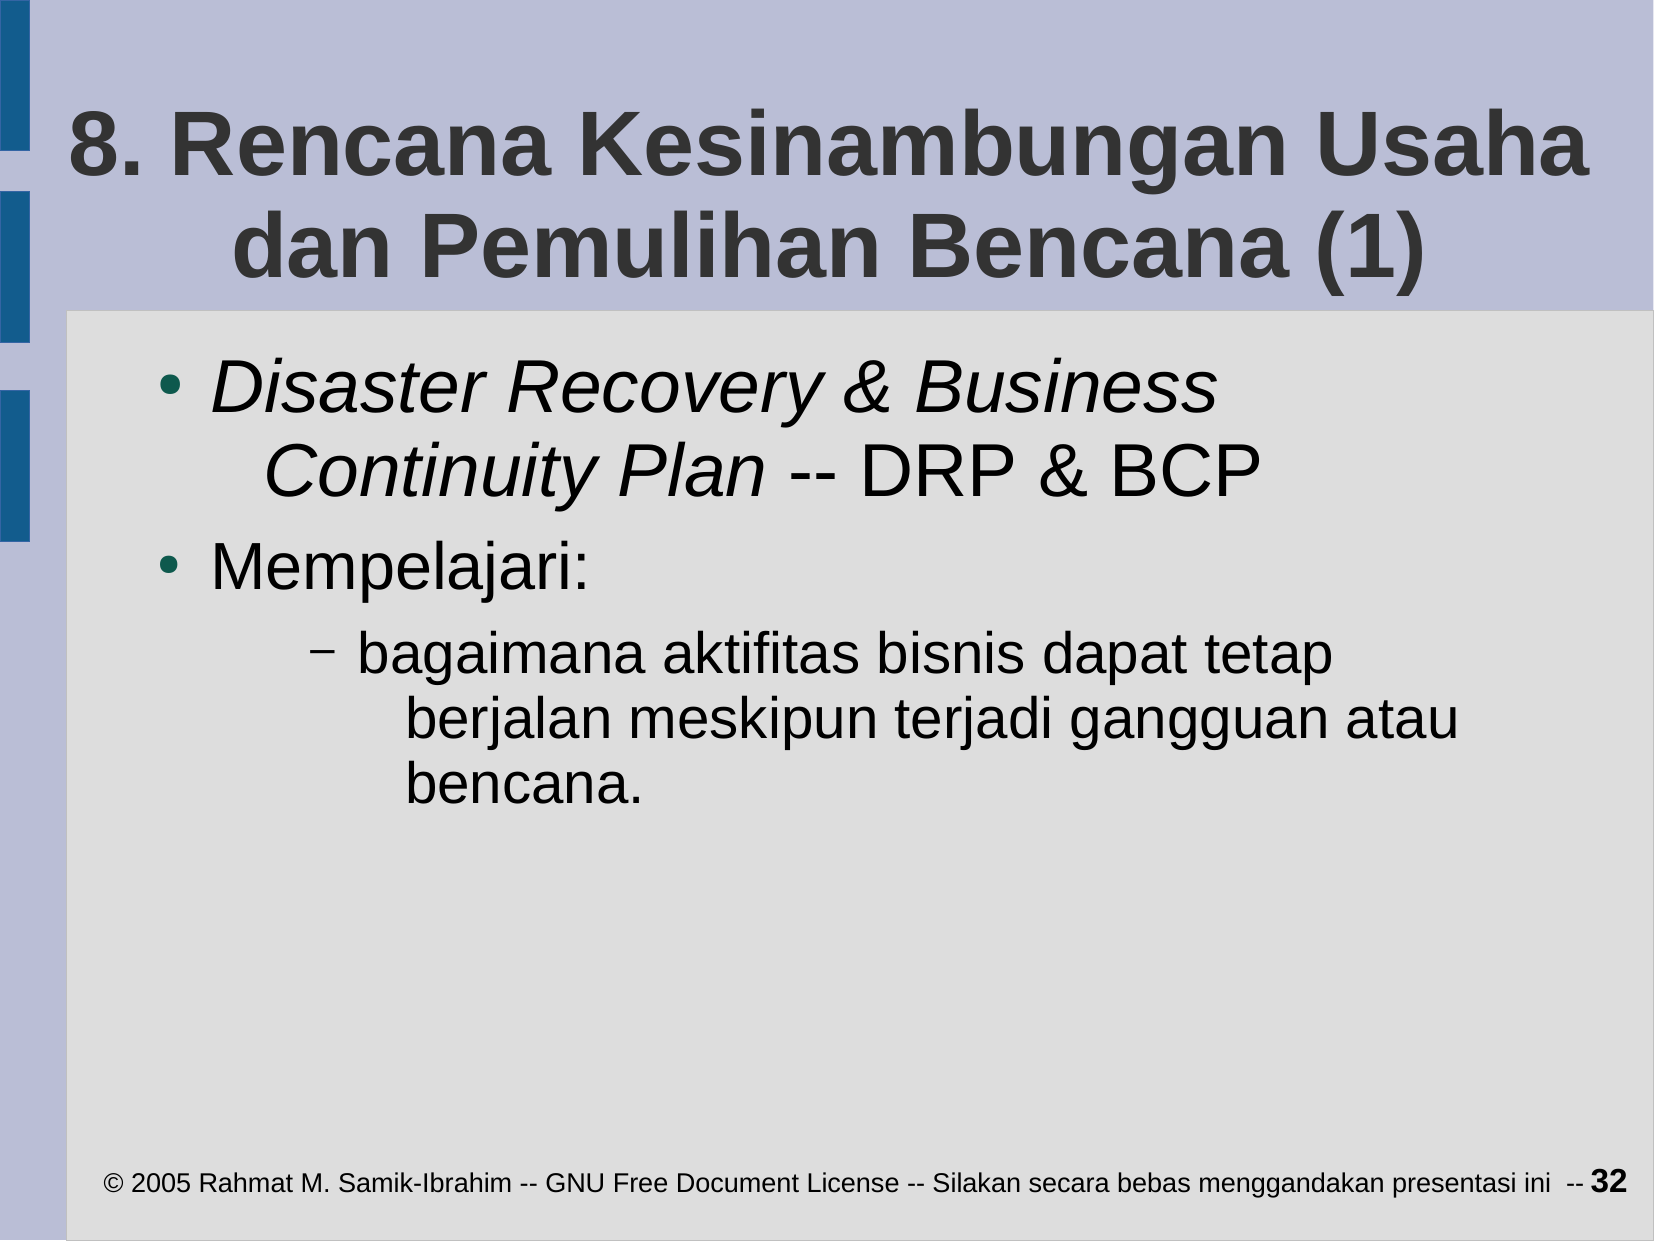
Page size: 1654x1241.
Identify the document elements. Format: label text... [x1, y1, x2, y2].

title 8. Rencana Kesinambungan Usaha dan Pemulihan Bencana (1) [47, 91, 1613, 299]
list Disaster Recovery & Business Continuity Plan -- DRP & BCP Mempelajari: bagaimana aktifitas bisnis dapat tetap berjalan meskipun terjadi gangguan atau bencana. [121, 344, 1534, 1127]
